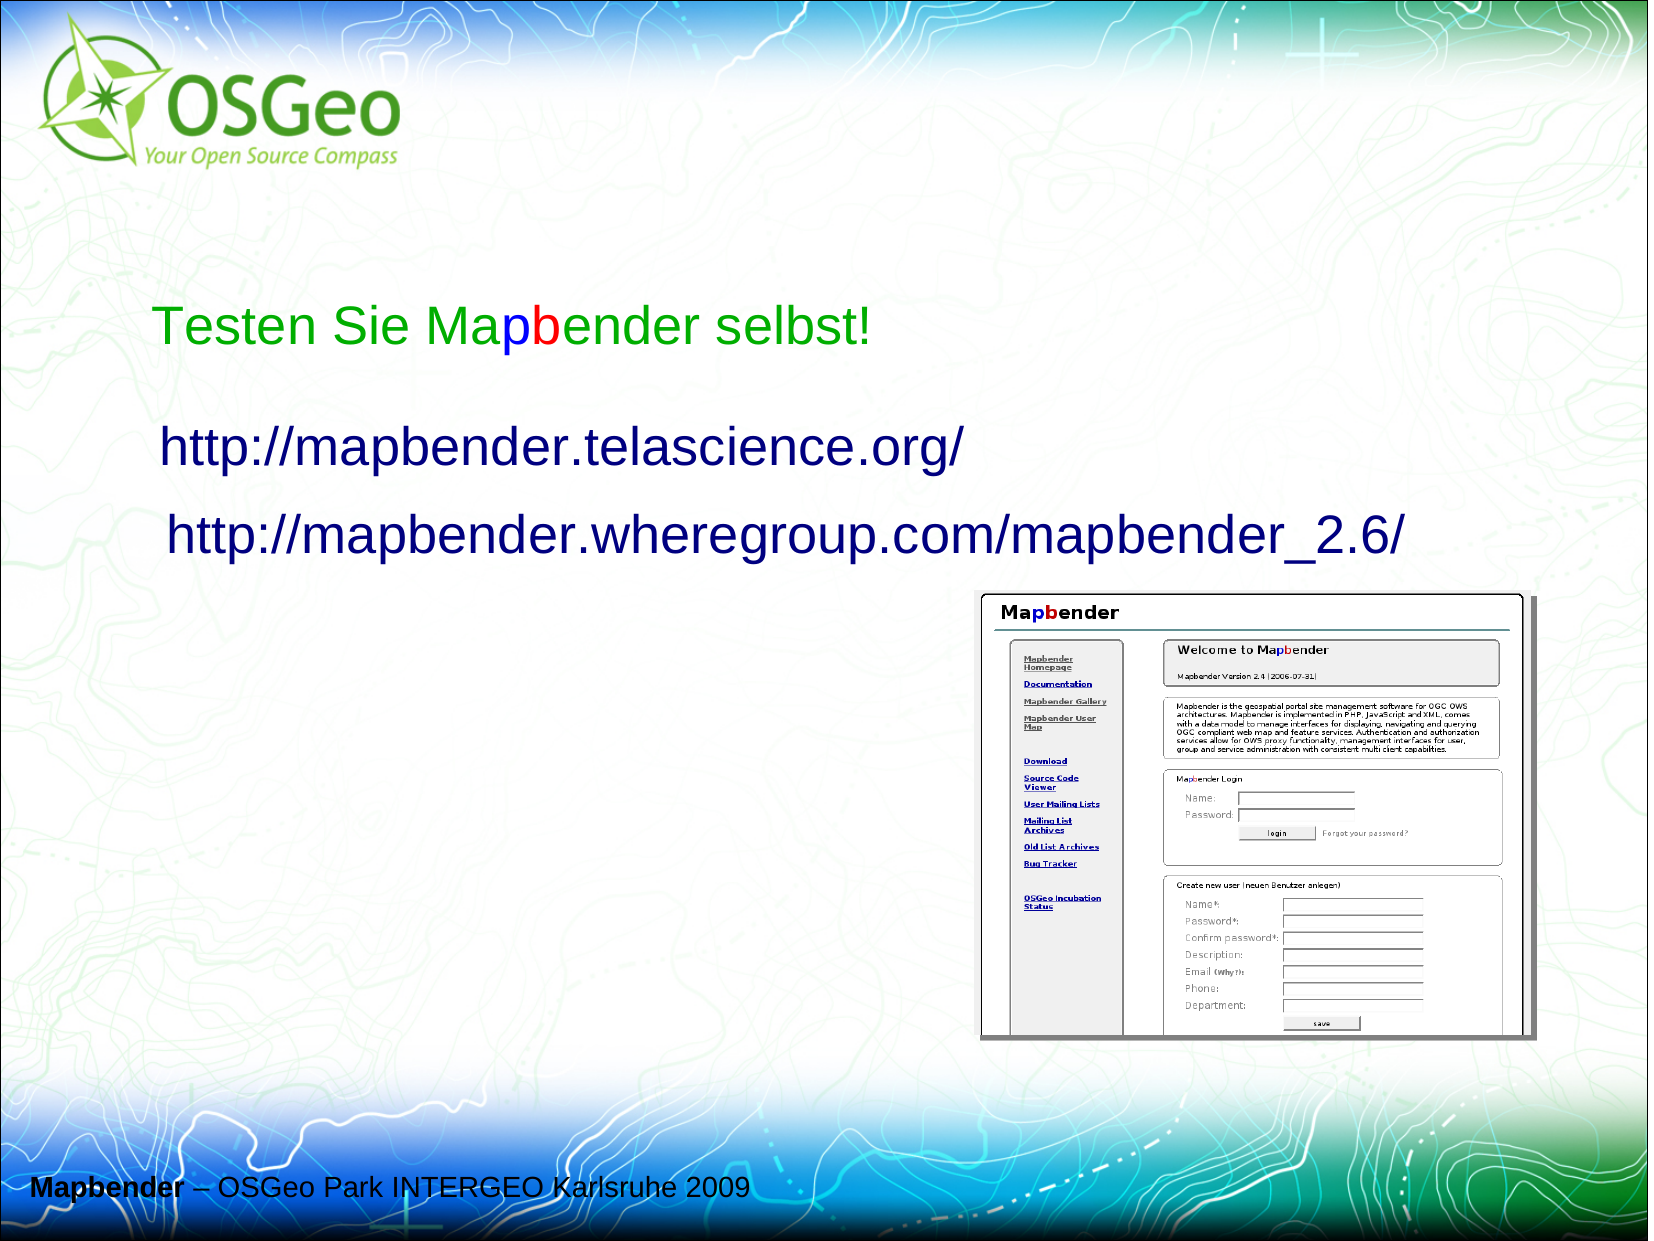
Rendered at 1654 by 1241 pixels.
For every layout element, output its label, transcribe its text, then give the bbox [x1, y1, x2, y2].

list Testen Sie Mapbender selbst! http://mapbender.telascience.org/ http://mapbender.wheregroup.com/mapbender_2.6/ [88, 295, 1577, 1114]
picture [1, 1, 1647, 1240]
